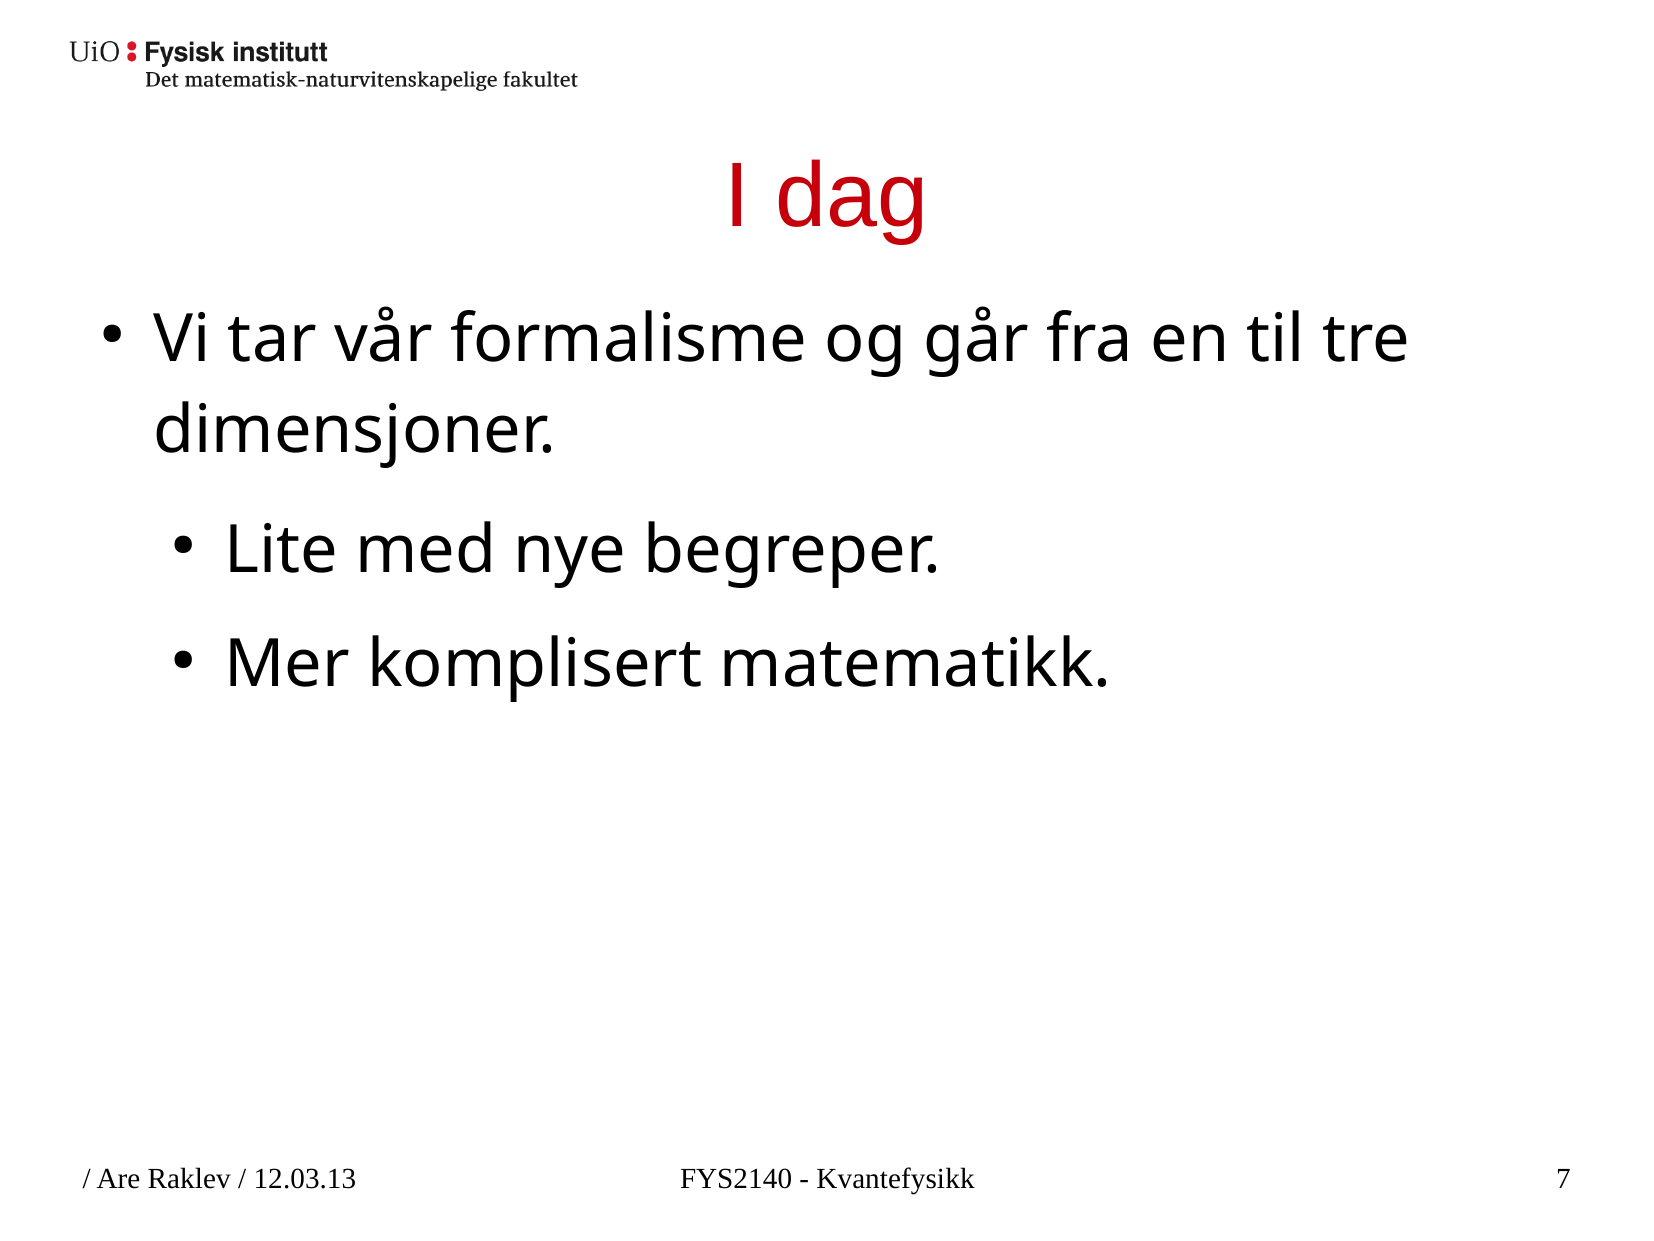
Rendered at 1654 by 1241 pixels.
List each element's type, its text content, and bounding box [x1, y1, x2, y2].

list Vi tar vår formalisme og går fra en til tre dimensjoner. Lite med nye begreper. Mer komplisert matematikk. [82, 290, 1571, 1094]
title I dag [82, 90, 1571, 290]
picture [68, 37, 581, 93]
